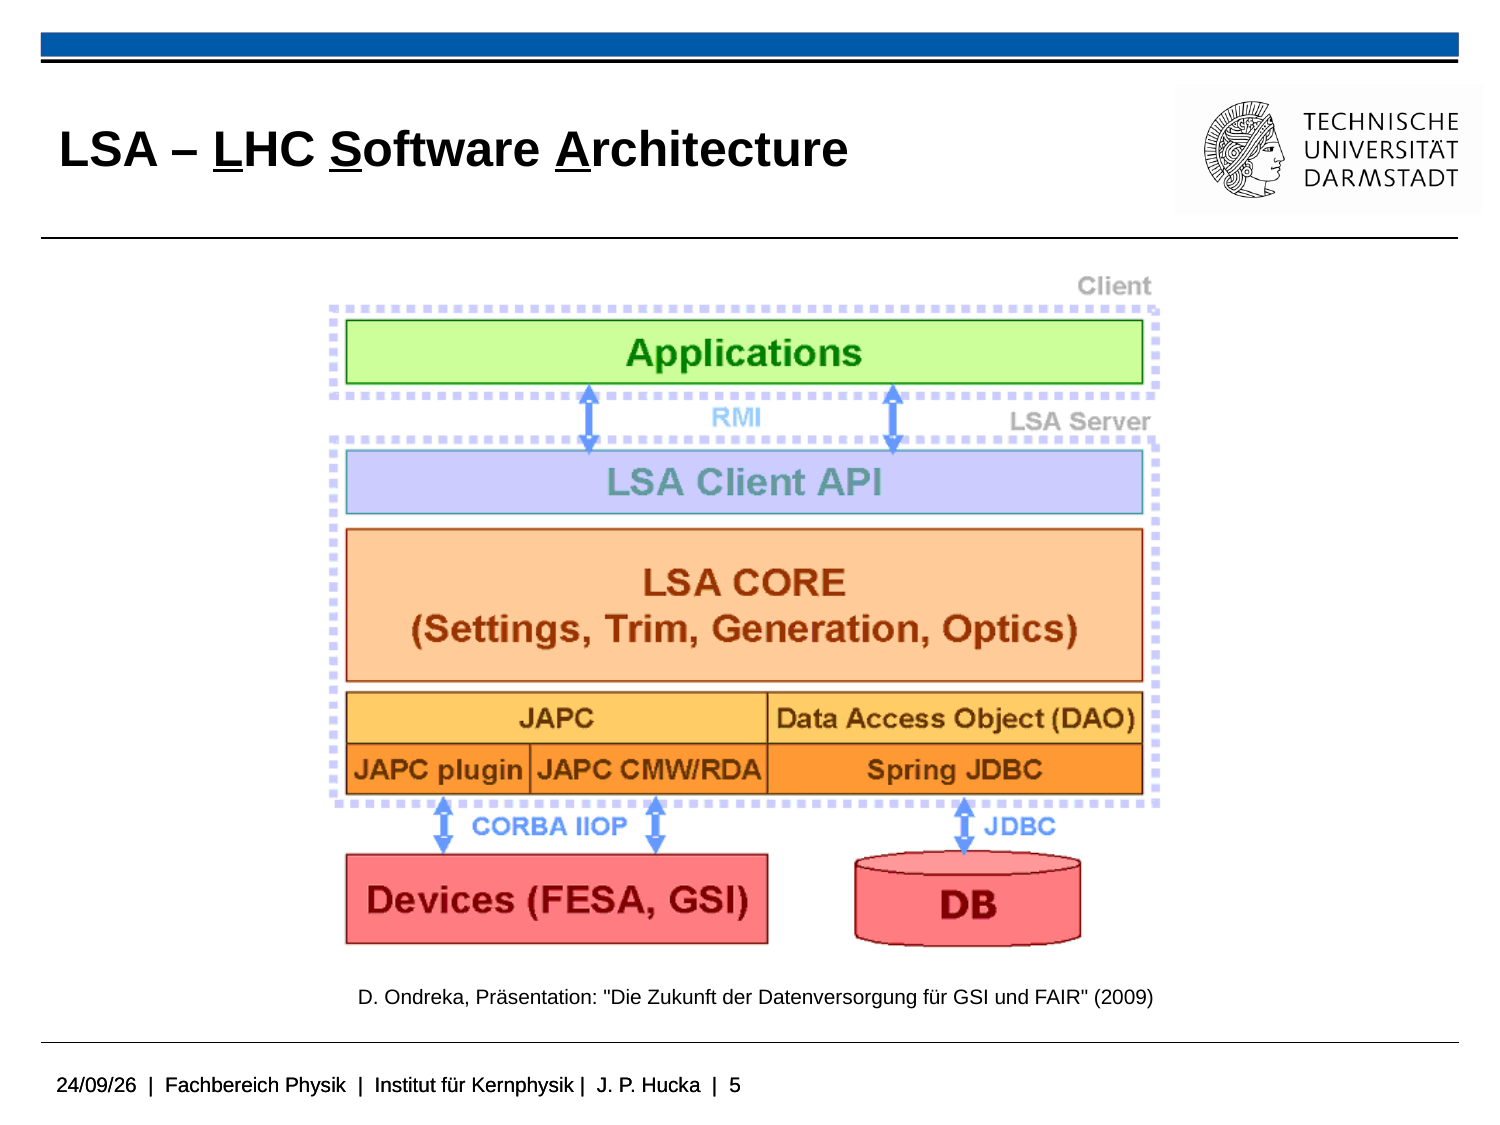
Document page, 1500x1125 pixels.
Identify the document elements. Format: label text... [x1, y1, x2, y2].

picture [1175, 84, 1483, 215]
picture [318, 271, 1170, 955]
title LSA – LHC Software Architecture [59, 80, 1149, 218]
text_box D. Ondreka, Präsentation: "Die Zukunft der Datenversorgung für GSI und FAIR" (2009) [271, 978, 1241, 1040]
